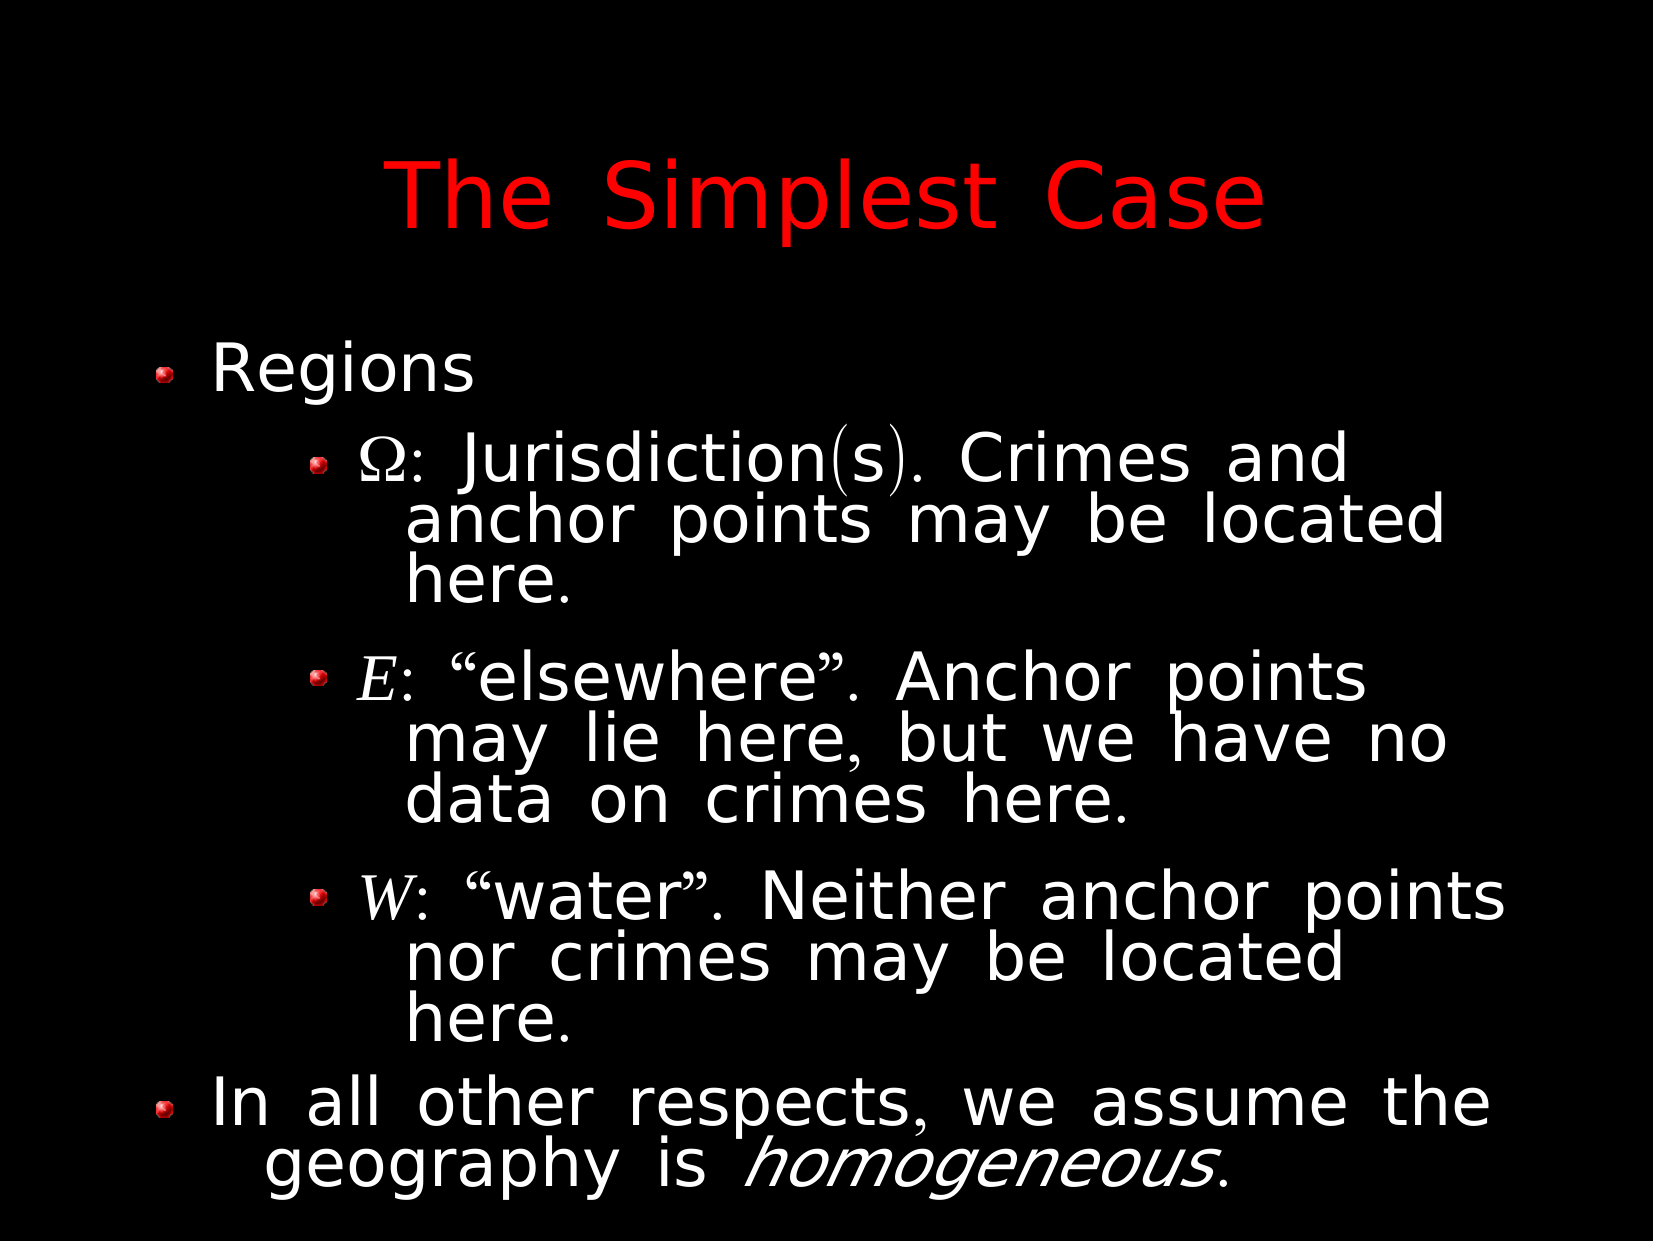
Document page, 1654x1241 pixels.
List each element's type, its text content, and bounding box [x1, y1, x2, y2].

list Regions : Jurisdiction(s). Crimes and anchor points may be located here. E: “elsewhere”. Anchor points may lie here, but we have no data on crimes here. W: “water”. Neither anchor points nor crimes may be located here. In all other respects, we assume the geography is homogeneous. [121, 344, 1533, 1172]
title The Simplest Case [121, 102, 1533, 311]
